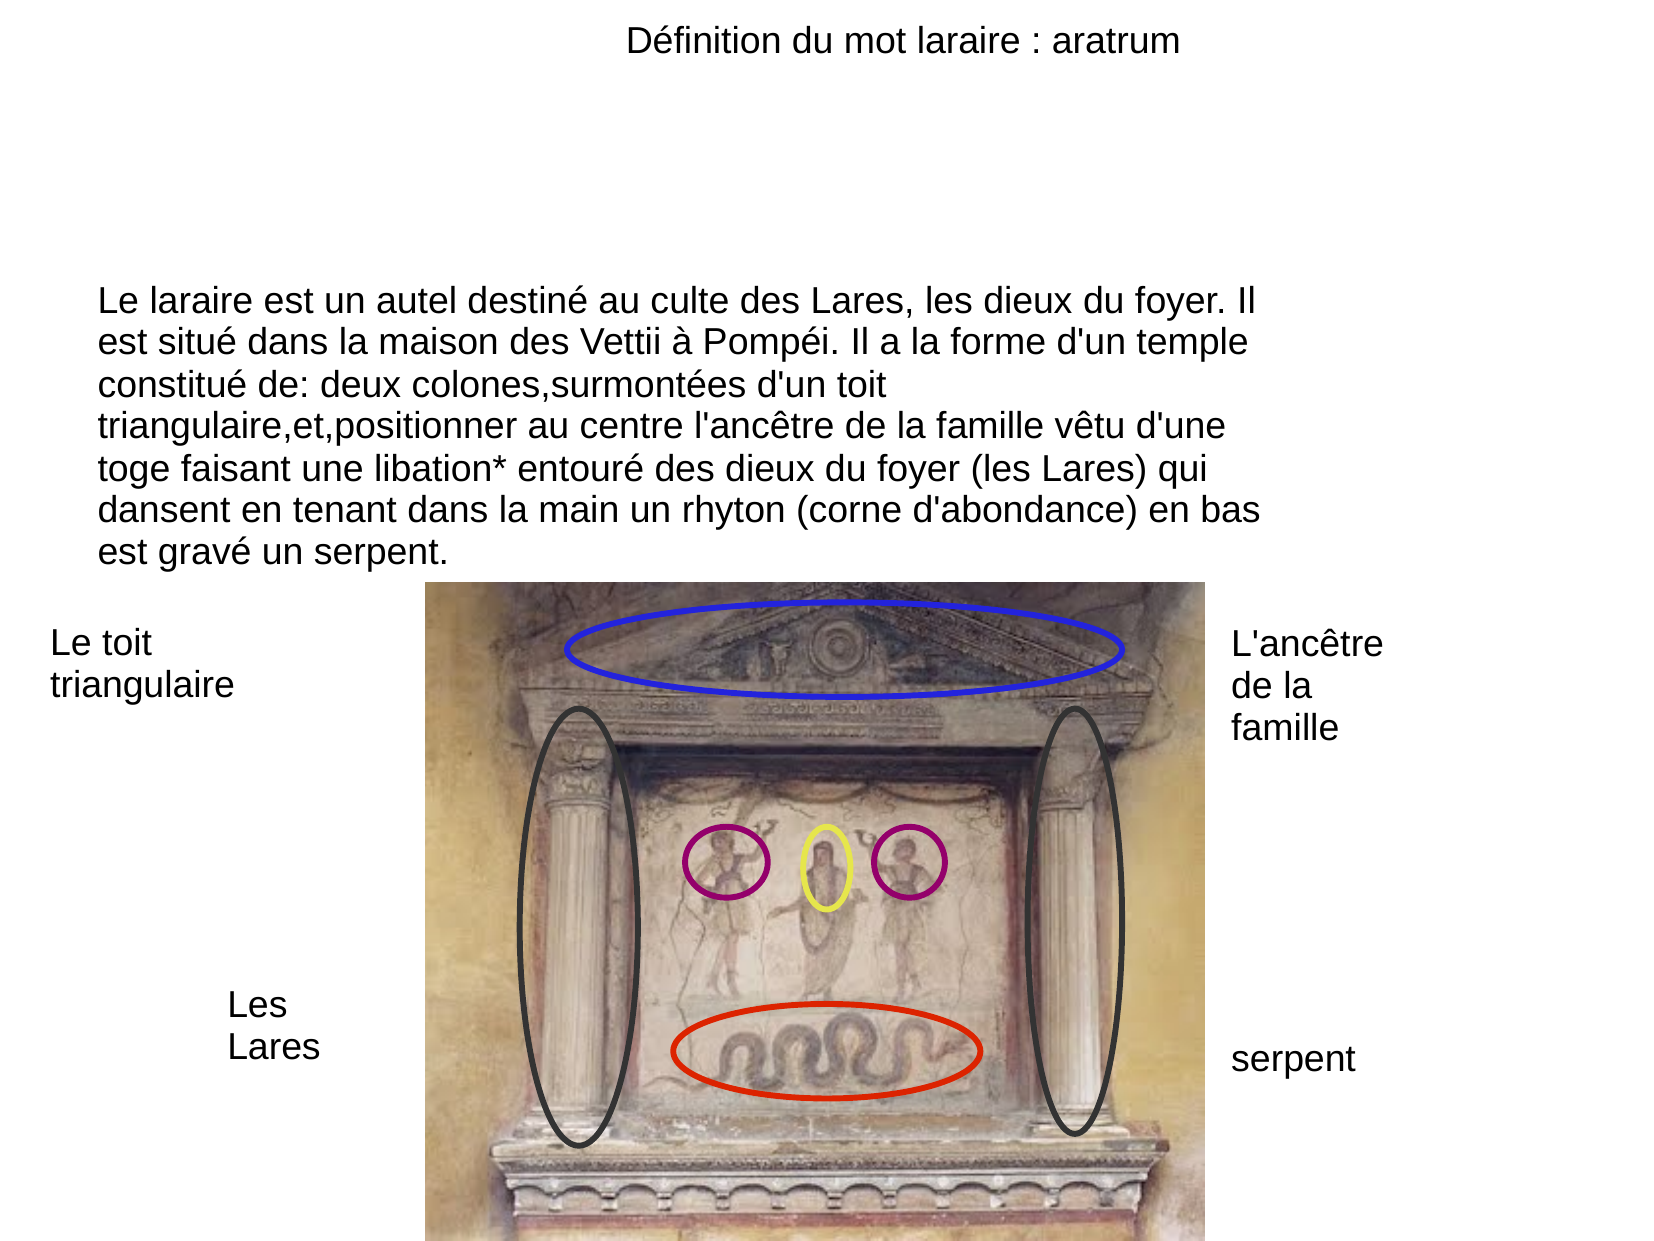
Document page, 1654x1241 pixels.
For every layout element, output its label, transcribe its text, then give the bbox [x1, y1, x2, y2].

text_box Le toit triangulaire [35, 614, 260, 714]
text_box Définition du mot laraire : aratrum [543, 11, 1264, 69]
text_box Les Lares [212, 975, 378, 1075]
picture [425, 582, 1205, 1241]
text_box Le laraire est un autel destiné au culte des Lares, les dieux du foyer. Il est situé dans la maison des Vettii à Pompéi. Il a la forme d'un temple constitué de: deux colones,surmontées d'un toit triangulaire,et,positionner au centre l'ancêtre de la famille vêtu d'une toge faisant une libation* entouré des dieux du foyer (les Lares) qui dansent en tenant dans la main un rhyton (corne d'abondance) en bas est gravé un serpent. [82, 271, 1323, 581]
text_box serpent [1216, 1029, 1394, 1087]
text_box L'ancêtre de la famille [1216, 614, 1430, 780]
